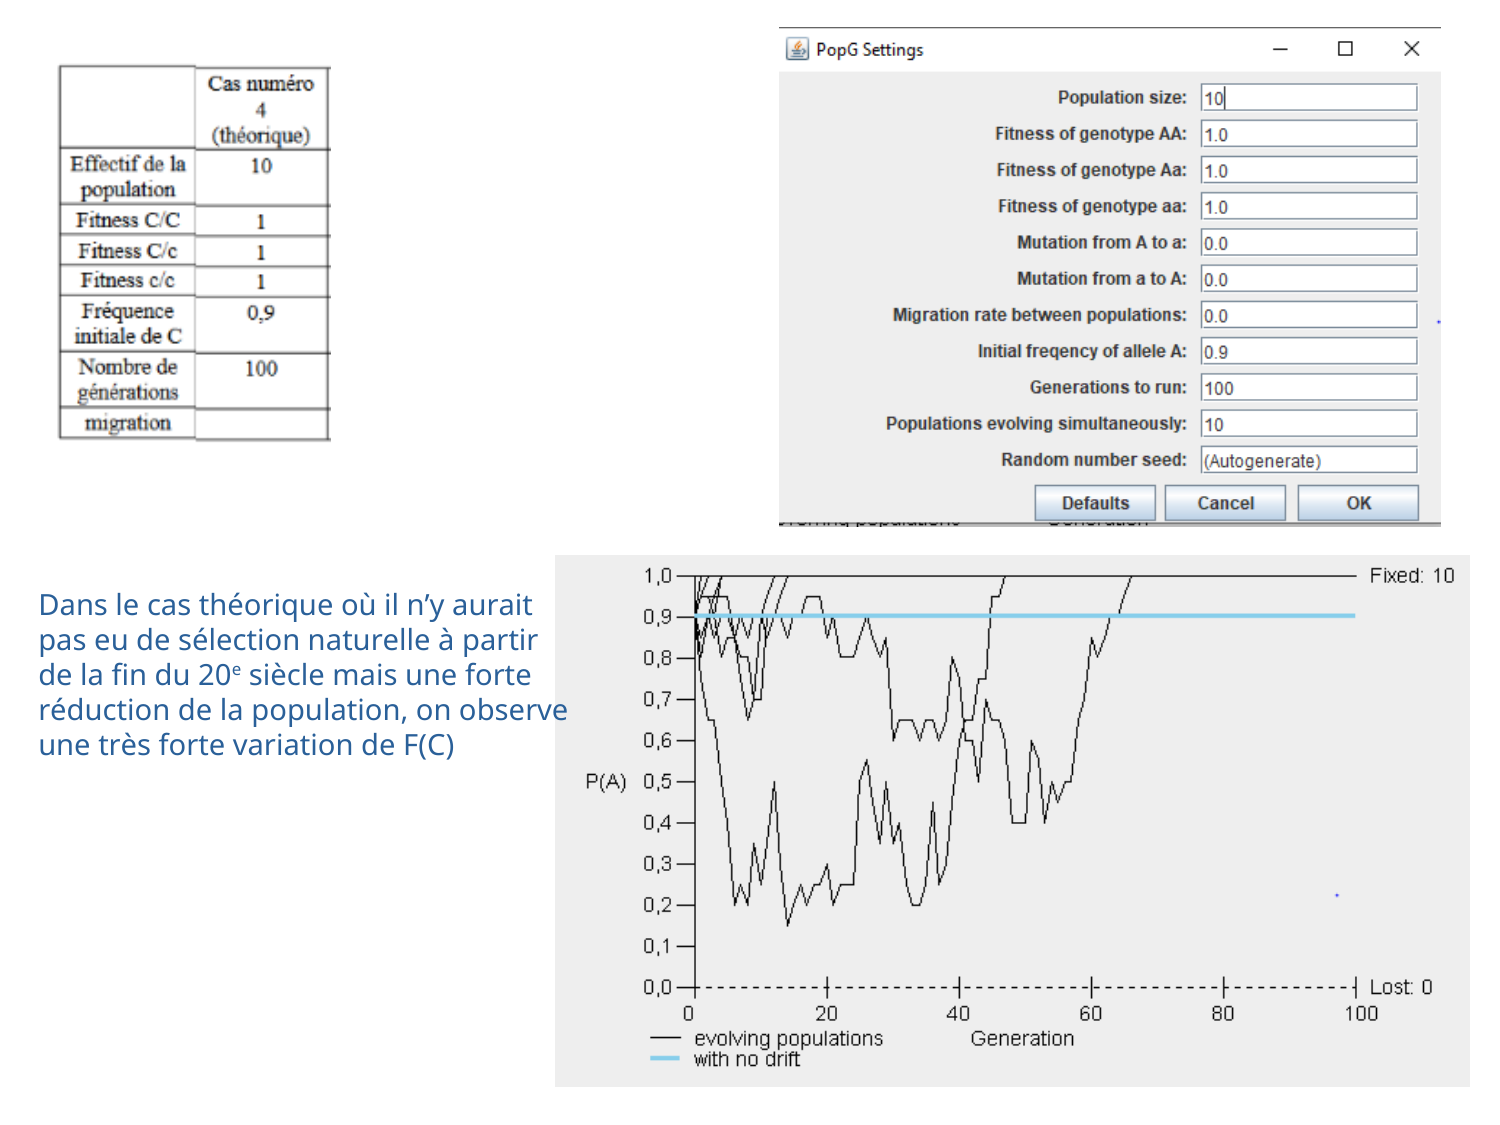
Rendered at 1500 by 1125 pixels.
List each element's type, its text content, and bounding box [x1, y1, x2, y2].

text_box Dans le cas théorique où il n’y aurait pas eu de sélection naturelle à partir de la fin du 20e siècle mais une forte réduction de la population, on observe une très forte variation de F(C) [23, 578, 1070, 1076]
picture [555, 555, 1470, 1087]
picture [47, 53, 331, 444]
picture [779, 27, 1441, 527]
